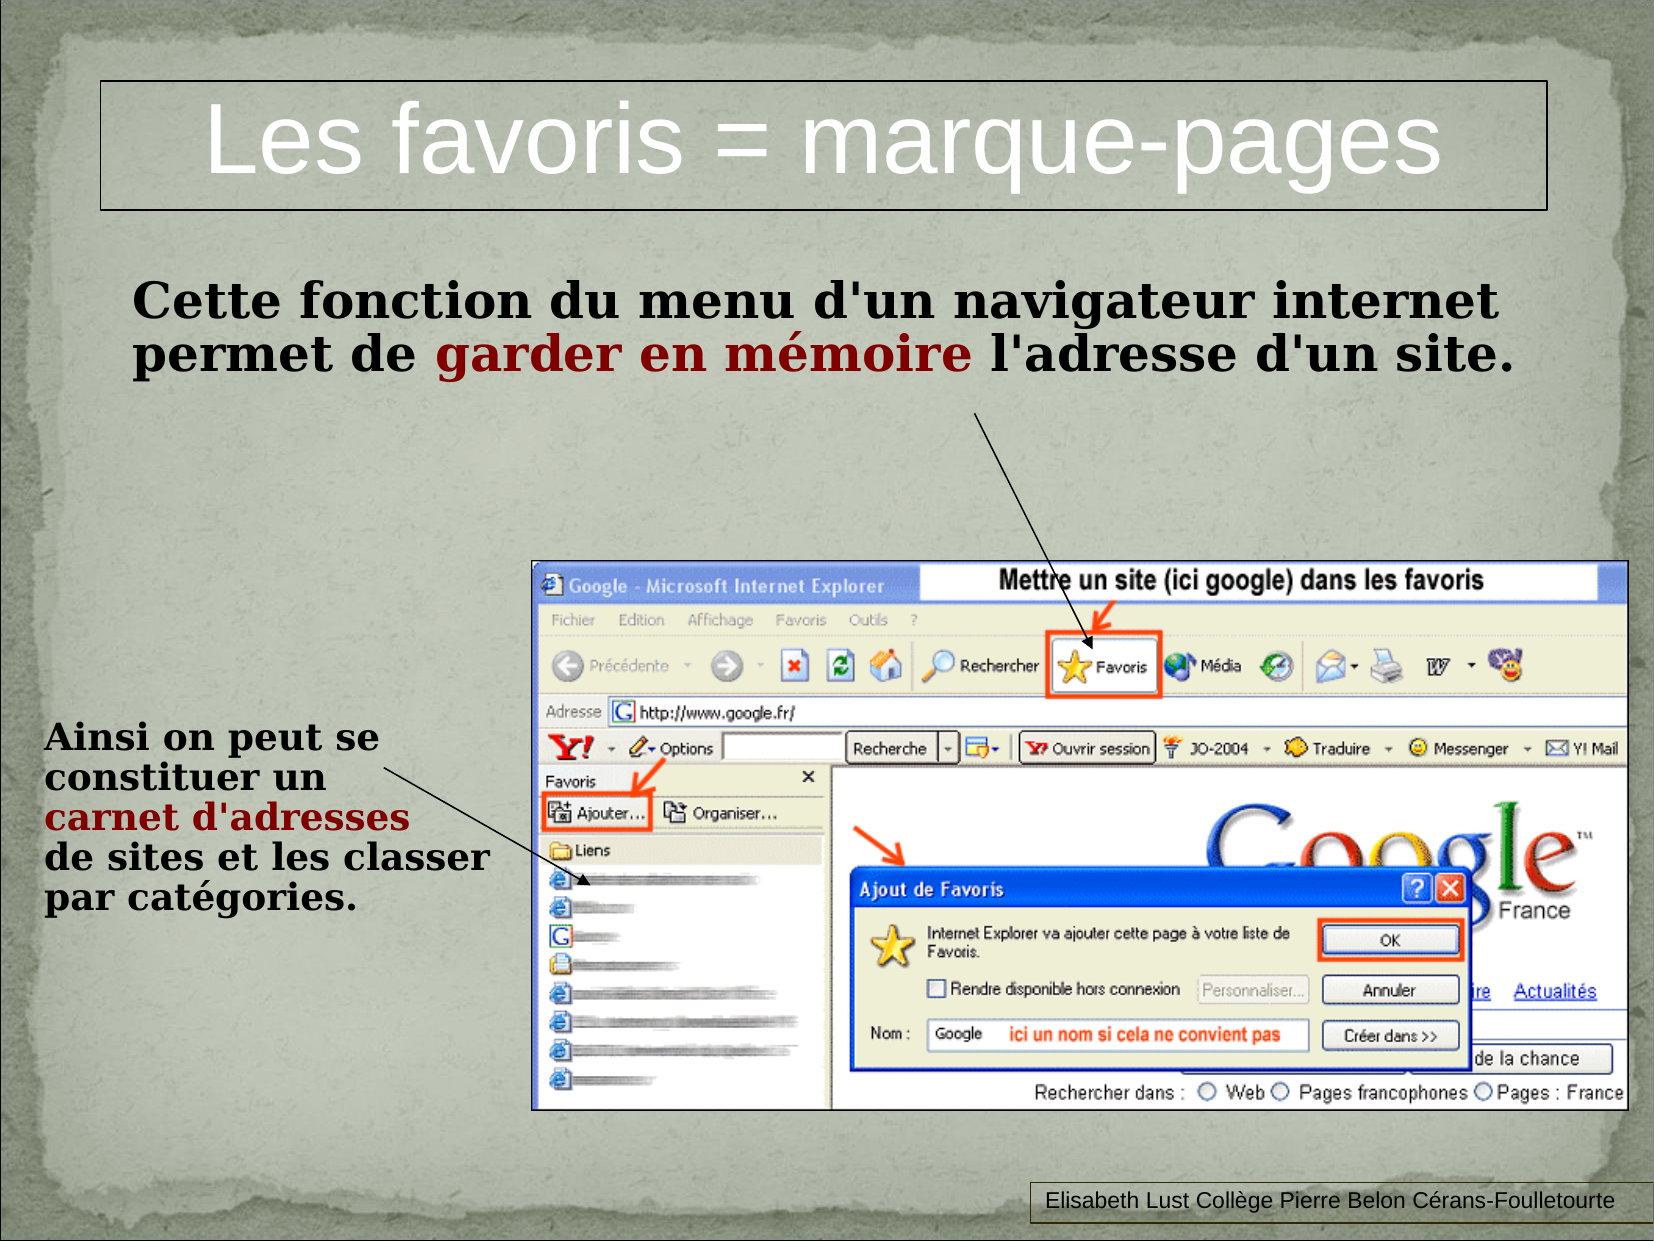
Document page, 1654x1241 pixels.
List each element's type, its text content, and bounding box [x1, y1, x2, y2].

text_box Elisabeth Lust Collège Pierre Belon Cérans-Foulletourte [1030, 1182, 1654, 1223]
text_box Cette fonction du menu d'un navigateur internet permet de garder en mémoire l'adresse d'un site. [118, 265, 1565, 414]
text_box Les favoris = marque-pages [100, 80, 1548, 210]
text_box Ainsi on peut se constituer un carnet d'adresses de sites et les classer par catégories. [29, 708, 503, 975]
picture [0, 0, 1654, 1241]
